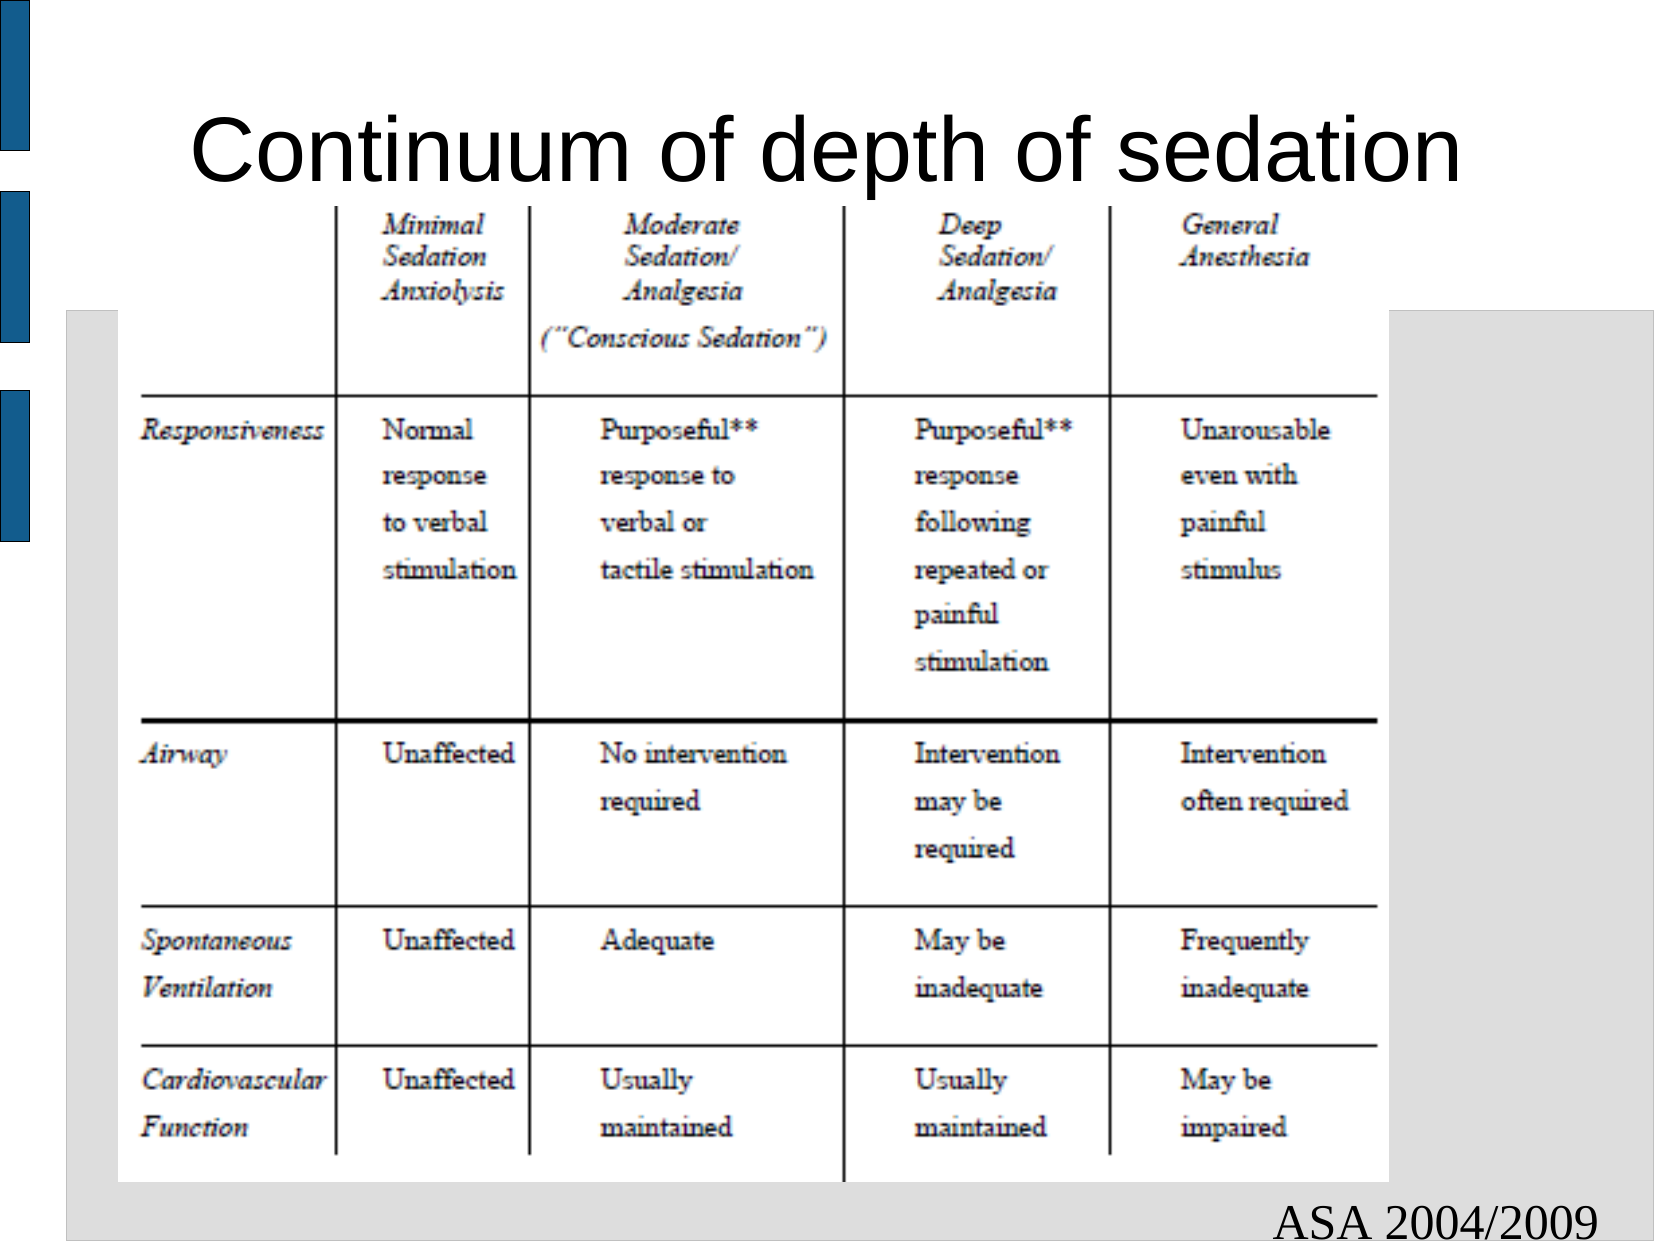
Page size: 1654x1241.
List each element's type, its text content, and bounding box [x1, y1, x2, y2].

text_box ASA 2004/2009 [1257, 1186, 1614, 1241]
title Continuum of depth of sedation [121, 46, 1533, 253]
picture [118, 206, 1389, 1182]
